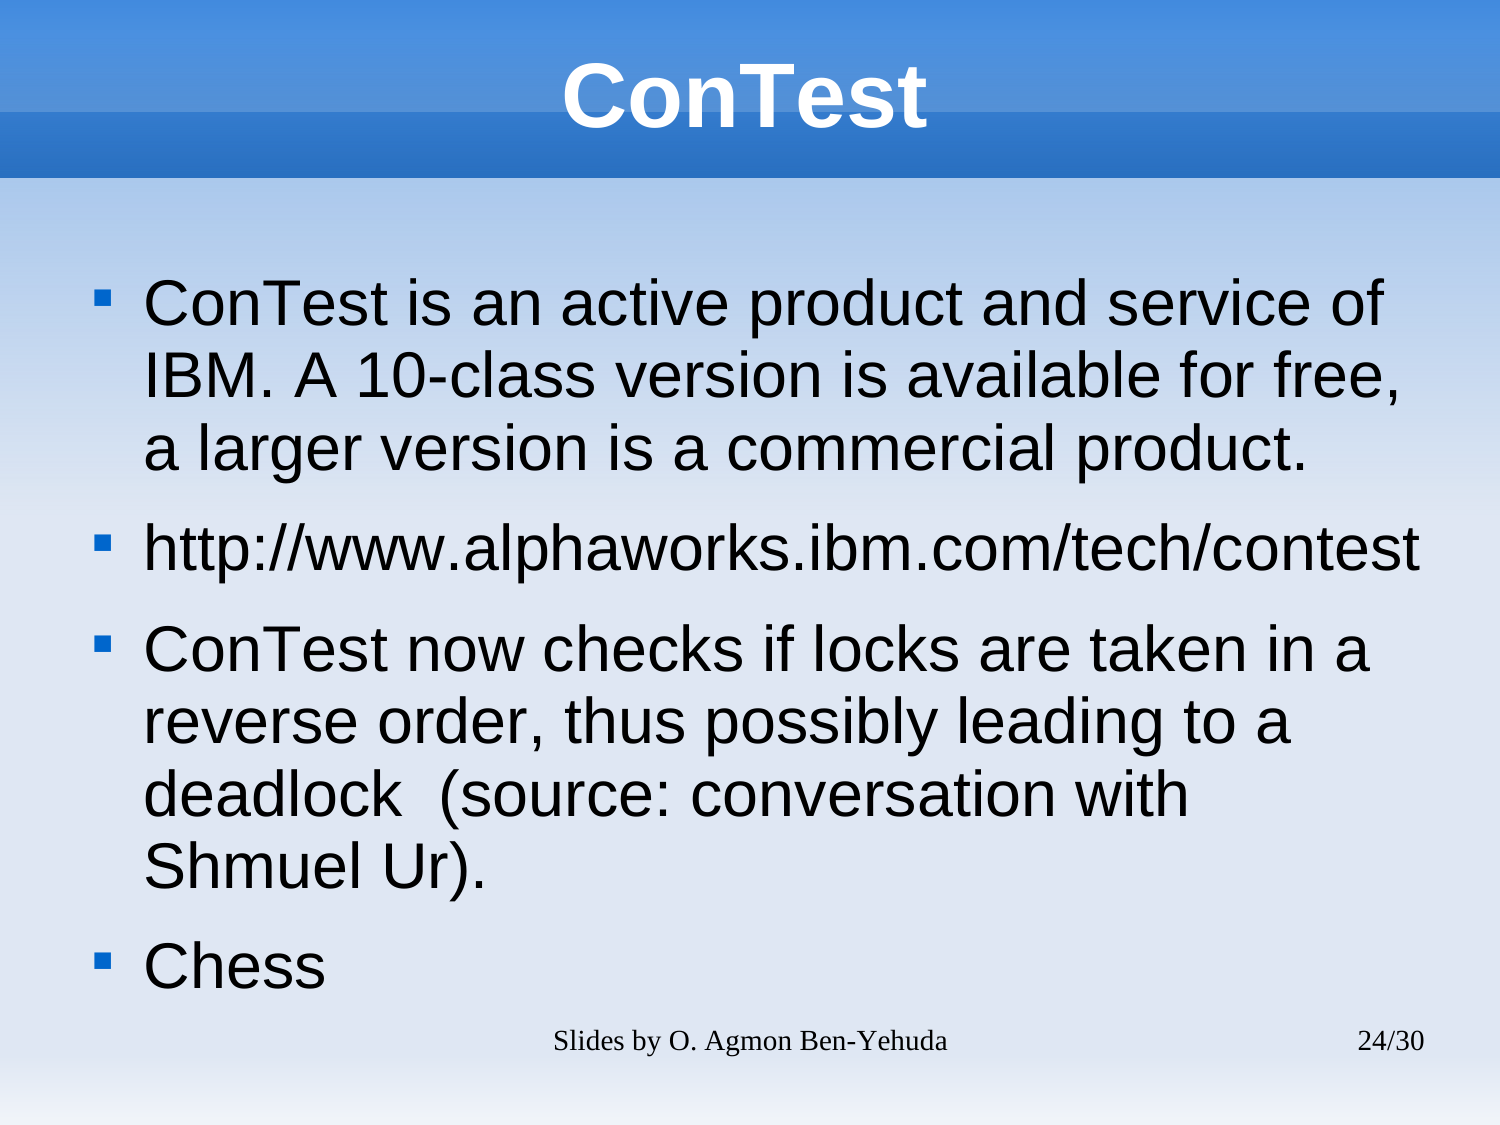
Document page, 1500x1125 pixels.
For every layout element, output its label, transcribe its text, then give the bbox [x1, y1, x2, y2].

title ConTest [69, 7, 1420, 181]
picture [0, 0, 1500, 1125]
list ConTest is an active product and service of IBM. A 10-class version is available for free, a larger version is a commercial product. http://www.alphaworks.ibm.com/tech/contest ConTest now checks if locks are taken in a reverse order, thus possibly leading to a deadlock (source: conversation with Shmuel Ur). Chess [75, 263, 1426, 1025]
